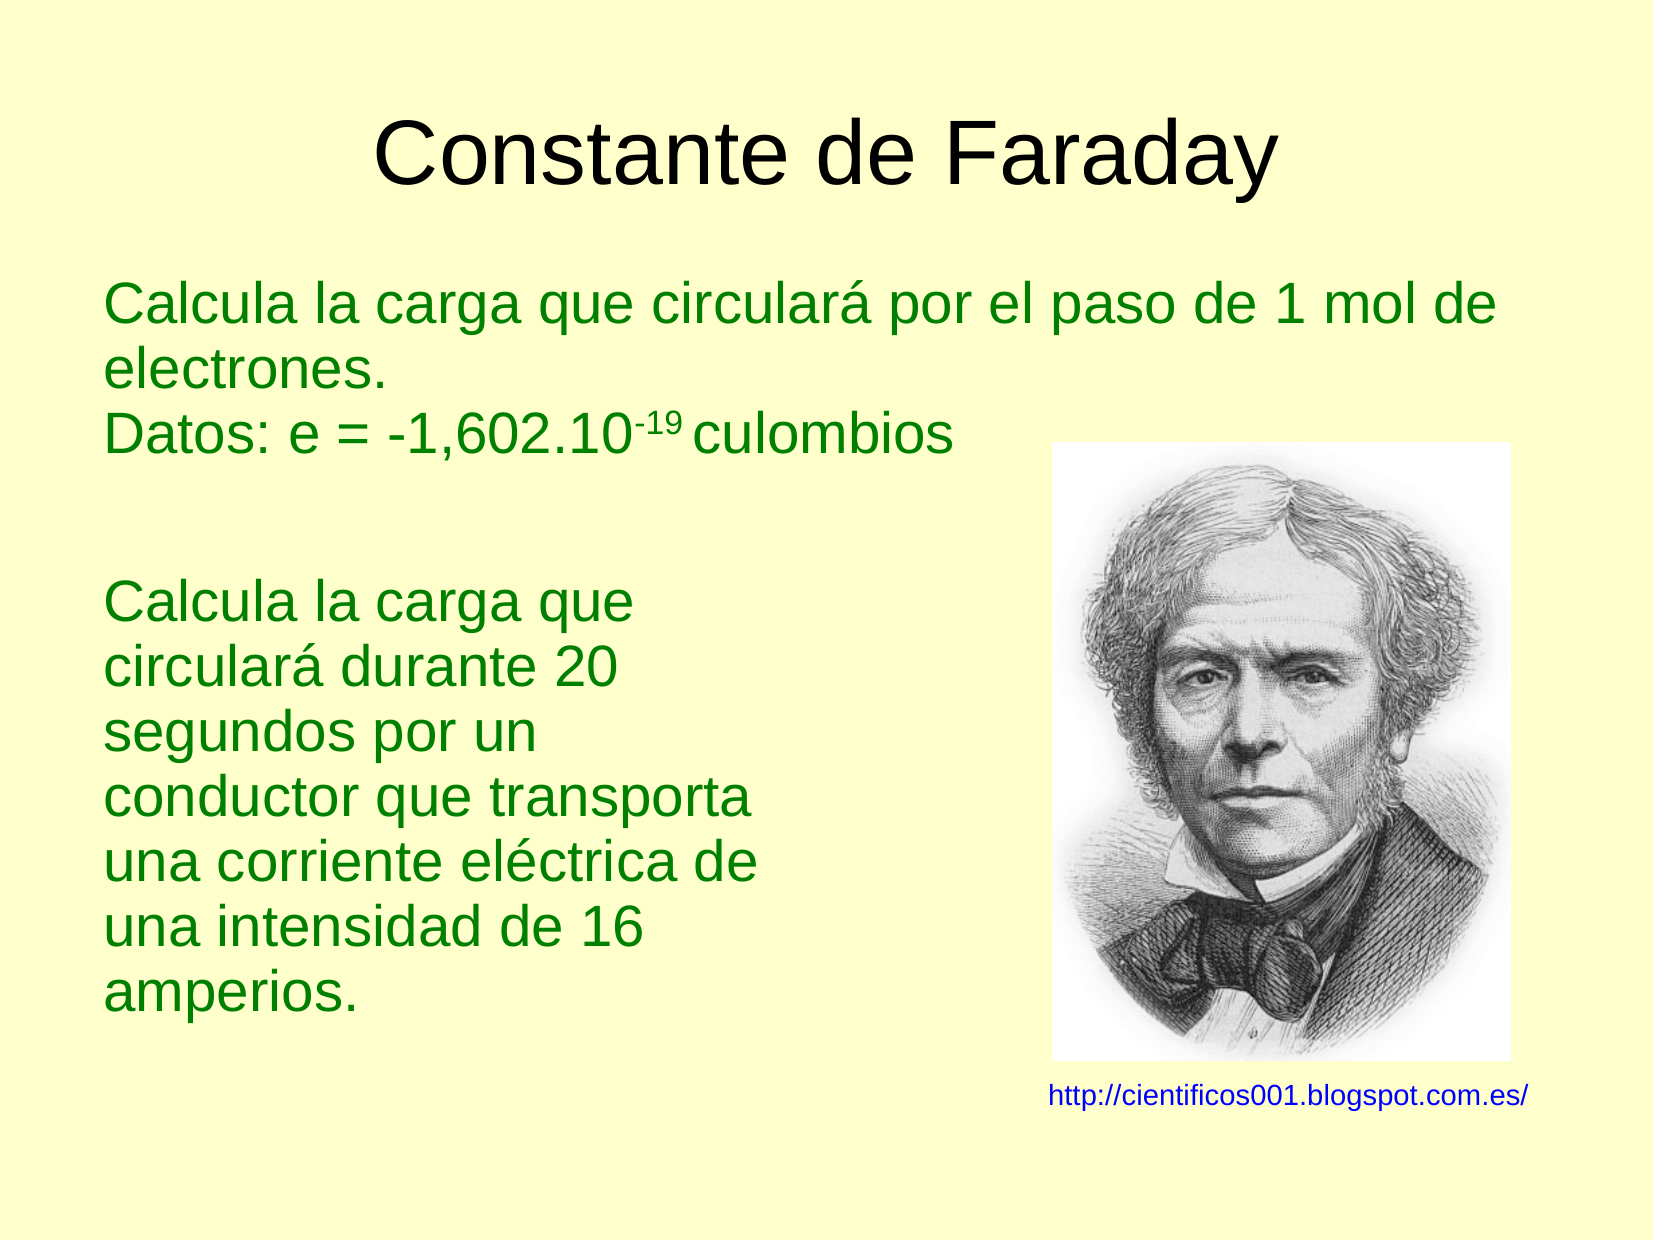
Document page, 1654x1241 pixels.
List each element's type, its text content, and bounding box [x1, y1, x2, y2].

text_box Calcula la carga que circulará durante 20 segundos por un conductor que transporta una corriente eléctrica de una intensidad de 16 amperios. [88, 561, 798, 1030]
picture [1052, 442, 1511, 1061]
title Constante de Faraday [82, 49, 1571, 257]
text_box Calcula la carga que circulará por el paso de 1 mol de electrones. Datos: e = -1,602.10-19 culombios [88, 263, 1565, 473]
text_box http://cientificos001.blogspot.com.es/ [1033, 1071, 1565, 1120]
